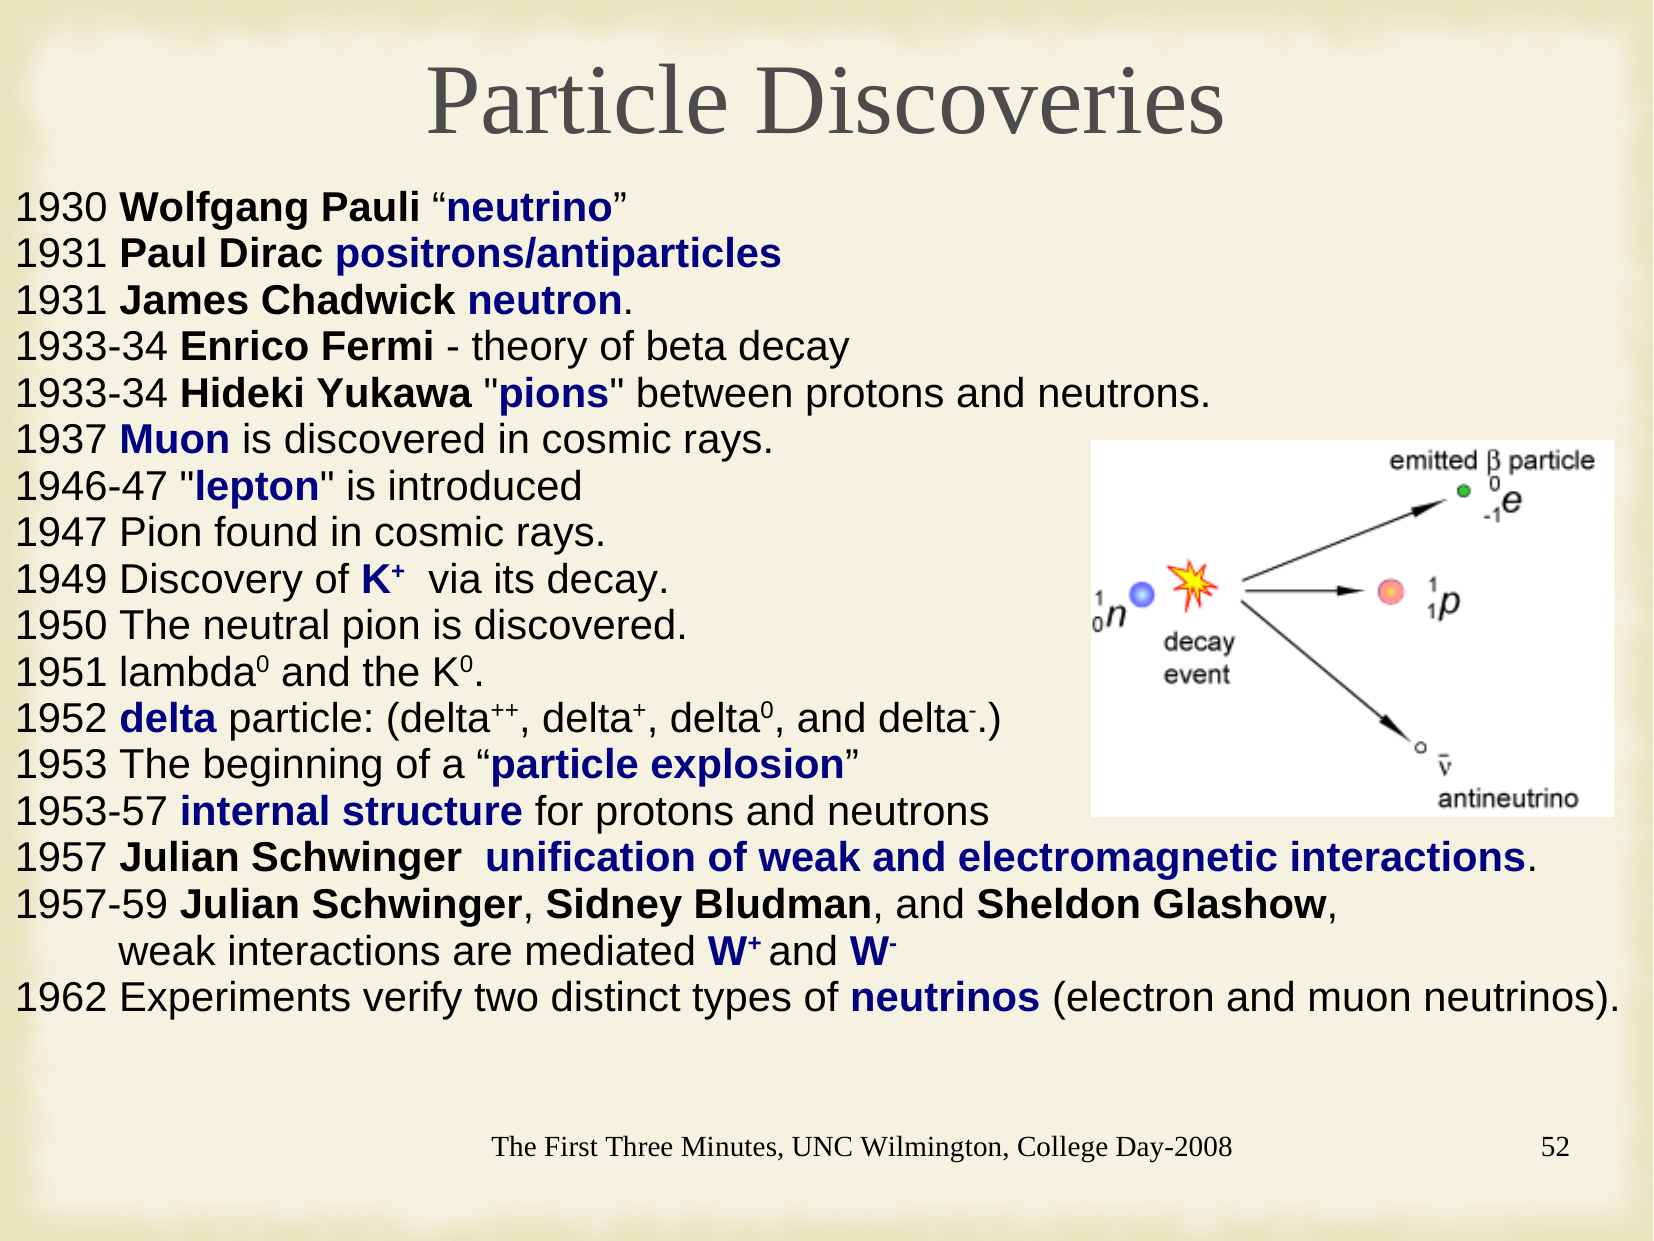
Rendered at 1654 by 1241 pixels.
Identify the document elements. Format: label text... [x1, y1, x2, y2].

picture [0, 0, 1654, 1241]
picture [1091, 440, 1614, 818]
text_box 1930 Wolfgang Pauli “neutrino” 1931 Paul Dirac positrons/antiparticles 1931 James Chadwick neutron. 1933-34 Enrico Fermi - theory of beta decay 1933-34 Hideki Yukawa "pions" between protons and neutrons. 1937 Muon is discovered in cosmic rays. 1946-47 "lepton" is introduced 1947 Pion found in cosmic rays. 1949 Discovery of K+ via its decay. 1950 The neutral pion is discovered. 1951 lambda0 and the K0. 1952 delta particle: (delta++, delta+, delta0, and delta-.) 1953 The beginning of a “particle explosion” 1953-57 internal structure for protons and neutrons 1957 Julian Schwinger unification of weak and electromagnetic interactions. 1957-59 Julian Schwinger, Sidney Bludman, and Sheldon Glashow, weak interactions are mediated W+ and W- 1962 Experiments verify two distinct types of neutrinos (electron and muon neutrinos). [0, 176, 1653, 1100]
title Particle Discoveries [82, 3, 1571, 176]
